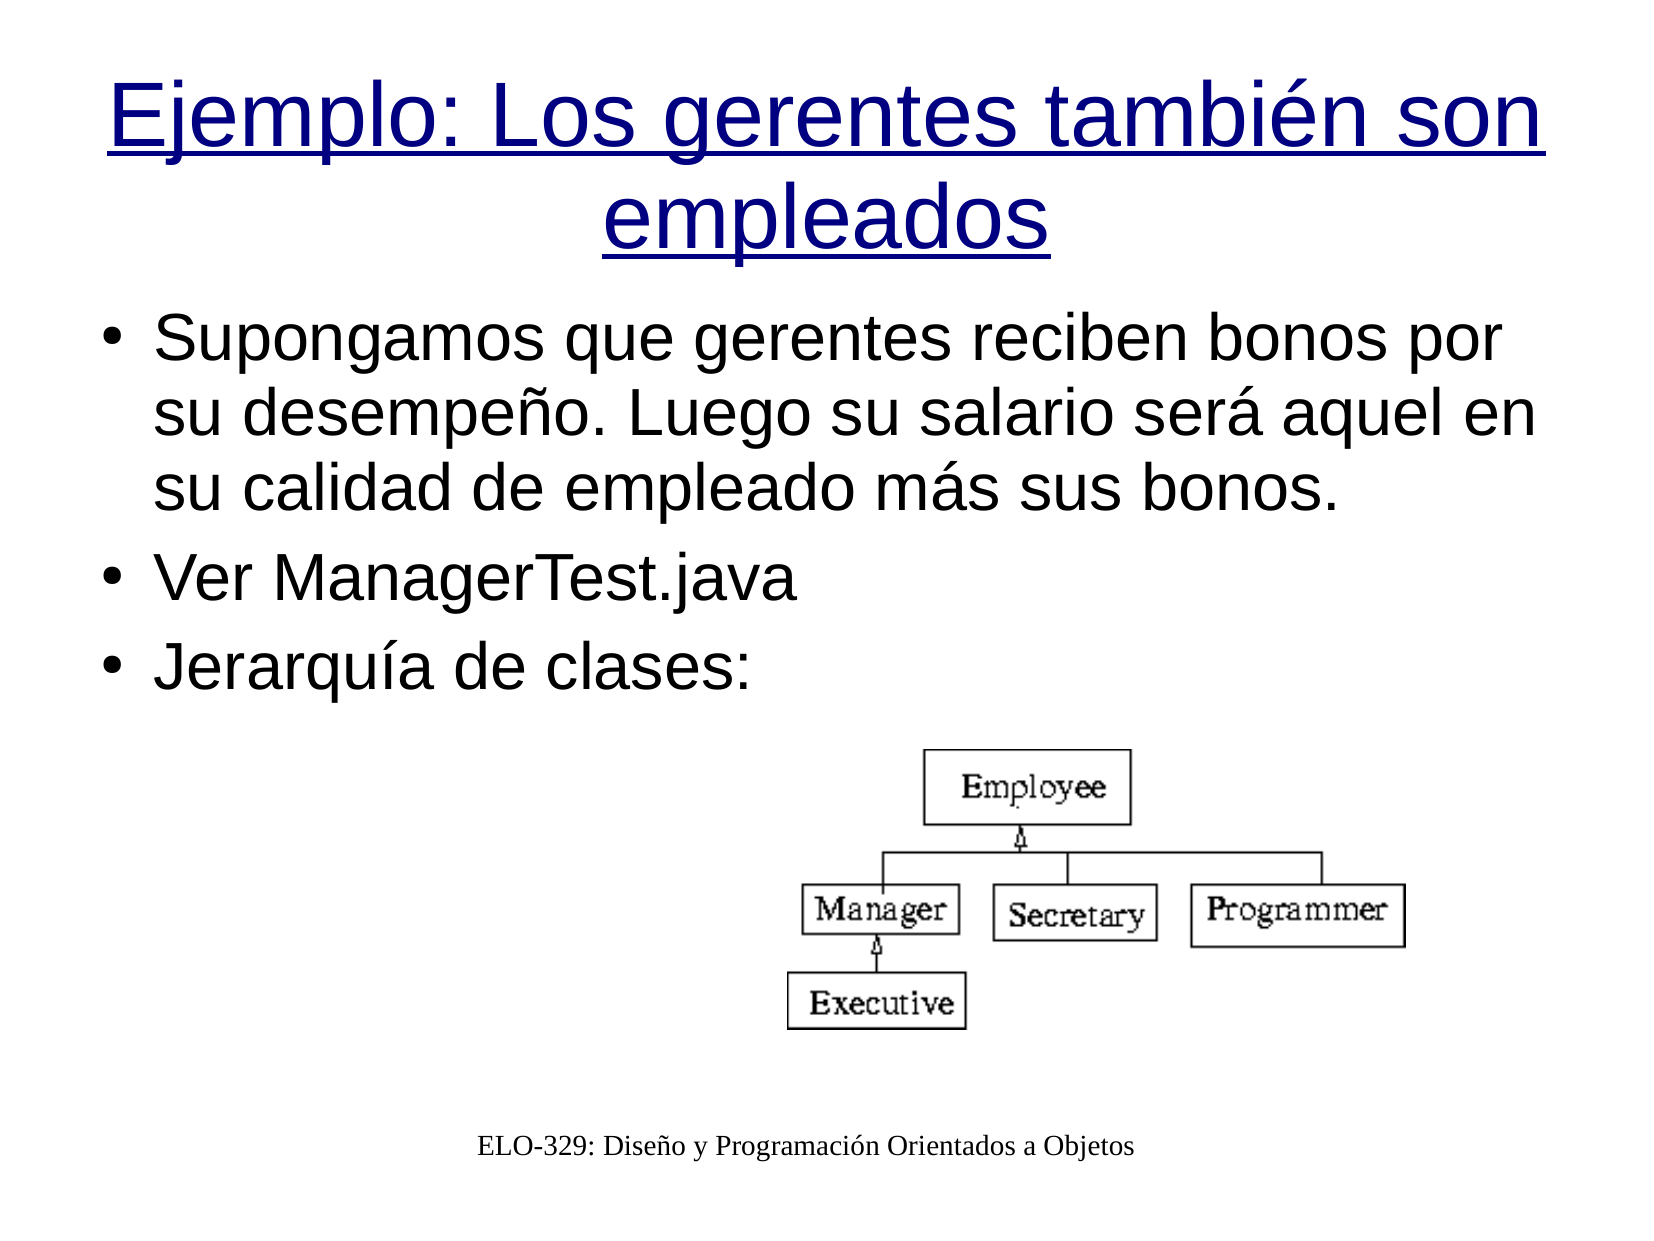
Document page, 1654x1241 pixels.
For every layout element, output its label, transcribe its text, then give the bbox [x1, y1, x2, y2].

list Supongamos que gerentes reciben bonos por su desempeño. Luego su salario será aquel en su calidad de empleado más sus bonos. Ver ManagerTest.java Jerarquía de clases: [82, 300, 1571, 1126]
title Ejemplo: Los gerentes también son empleados [82, 51, 1571, 280]
picture [787, 749, 1406, 1031]
